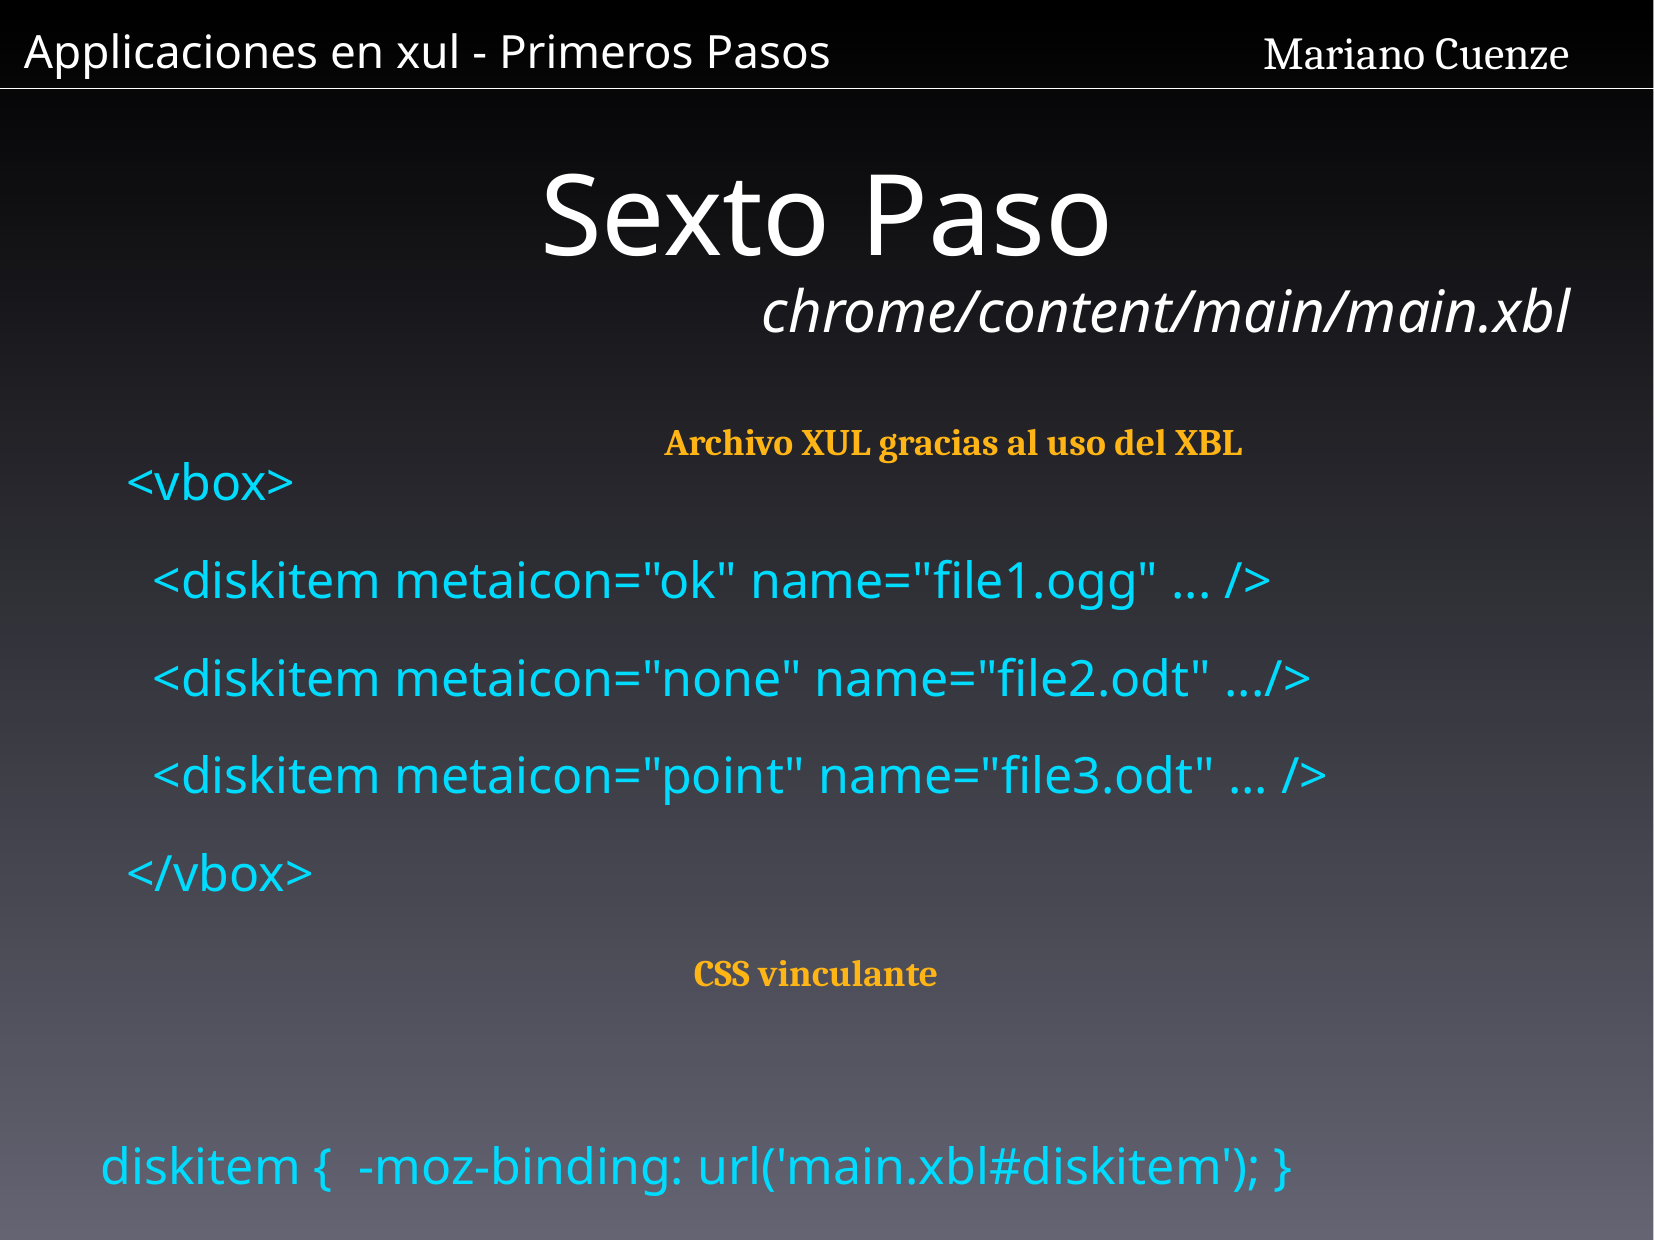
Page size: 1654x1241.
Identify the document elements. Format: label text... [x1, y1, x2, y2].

text_box Mariano Cuenze [1249, 20, 1648, 88]
text_box Applicaciones en xul - Primeros Pasos [9, 11, 899, 80]
title Sexto Paso [82, 108, 1571, 265]
text_box Archivo XUL gracias al uso del XBL [649, 414, 1654, 473]
list <vbox> <diskitem metaicon="ok" name="file1.ogg" ... /> <diskitem metaicon="none" name="file2.odt" .../> <diskitem metaicon="point" name="file3.odt" ... /> </vbox> diskitem { -moz-binding: url('main.xbl#diskitem'); } [82, 349, 1571, 1197]
title chrome/content/main/main.xbl [82, 265, 1571, 349]
text_box CSS vinculante [679, 944, 1654, 1004]
